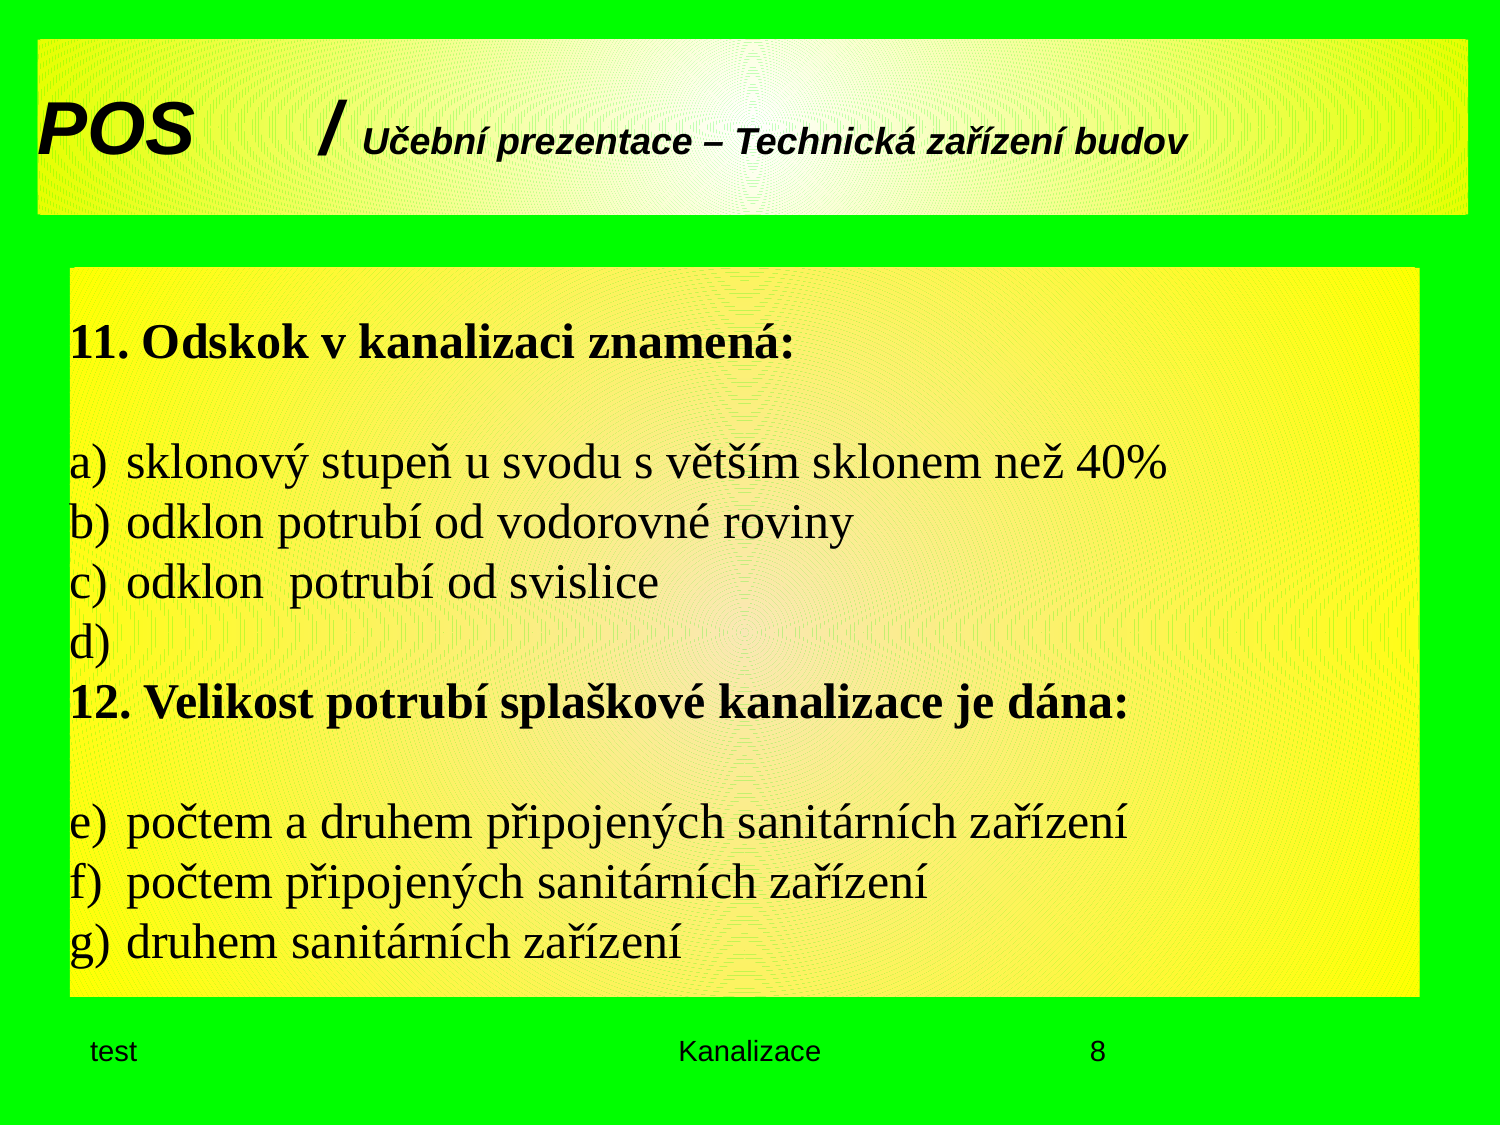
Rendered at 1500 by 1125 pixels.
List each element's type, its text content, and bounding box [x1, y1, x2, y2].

text_box [1074, 1024, 1426, 1103]
text_box Kanalizace [512, 1024, 988, 1103]
text_box 11. Odskok v kanalizaci znamená: sklonový stupeň u svodu s větším sklonem než 40% odklon potrubí od vodorovné roviny odklon potrubí od svislice 12. Velikost potrubí splaškové kanalizace je dána: počtem a druhem připojených sanitárních zařízení počtem připojených sanitárních zařízení druhem sanitárních zařízení [69, 267, 1420, 997]
text_box POS / Učební prezentace – Technická zařízení budov [38, 40, 1468, 214]
text_box test [75, 1024, 426, 1103]
